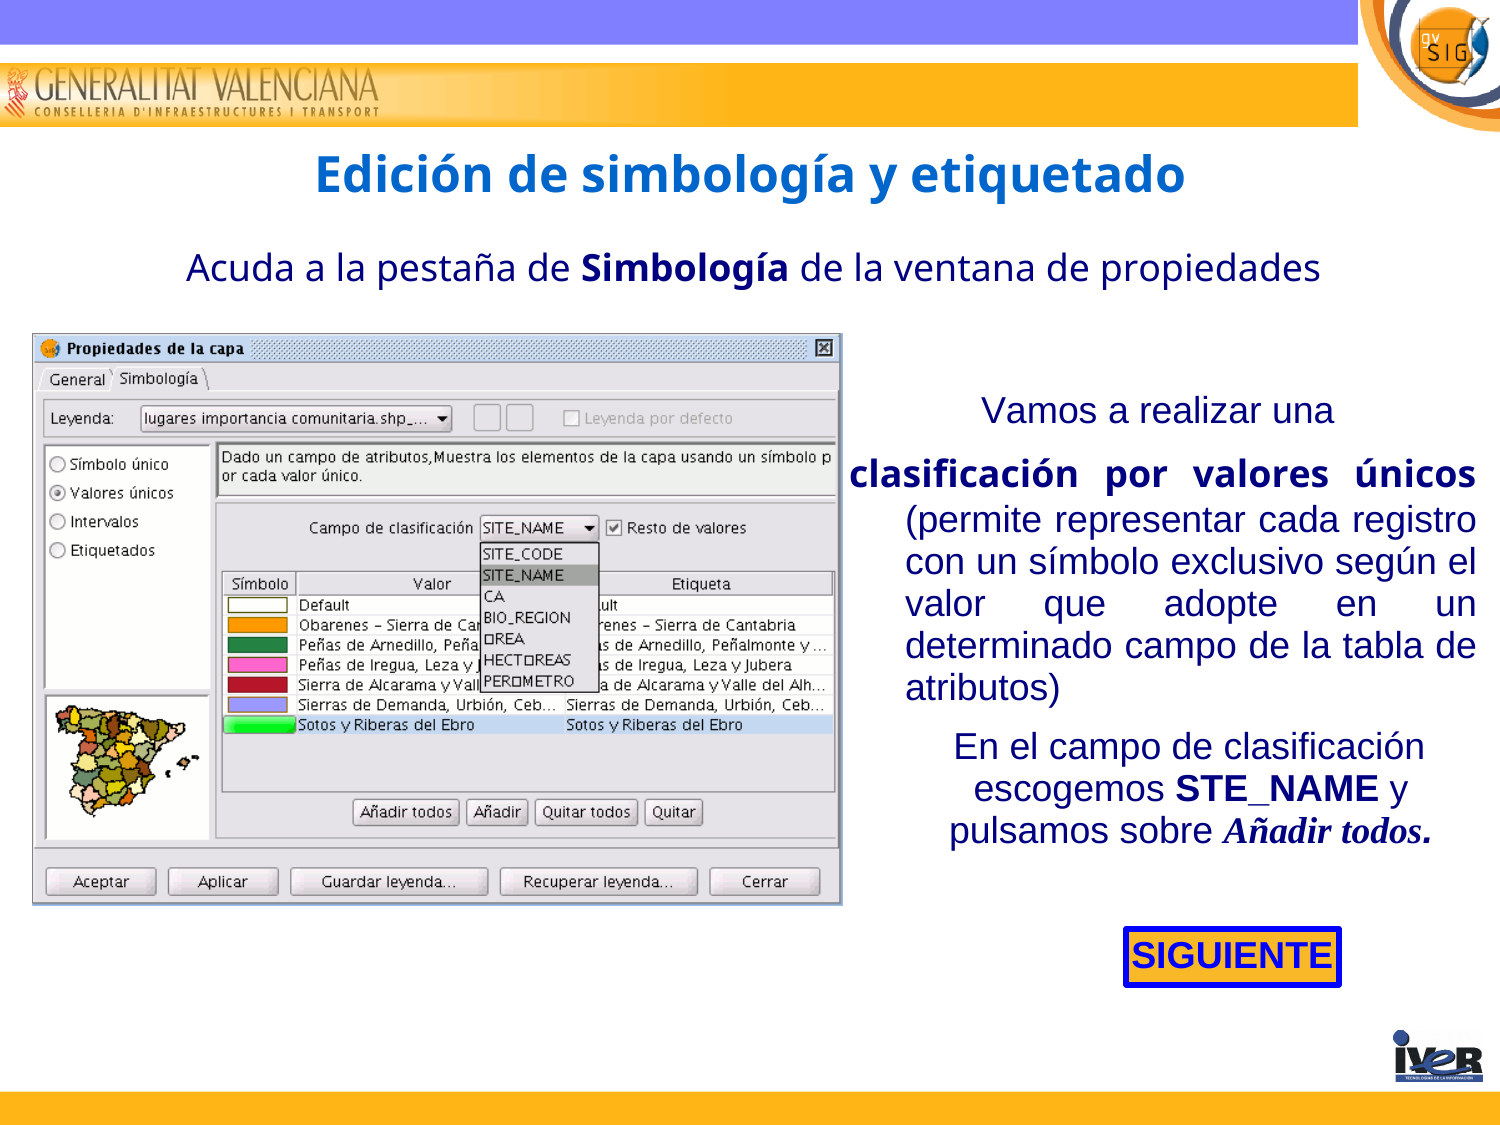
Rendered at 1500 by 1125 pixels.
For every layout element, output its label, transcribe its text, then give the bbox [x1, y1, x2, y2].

picture [32, 333, 843, 907]
title Edición de simbología y etiquetado [110, 100, 1391, 245]
list Vamos a realizar una clasificación por valores únicos (permite representar cada registro con un símbolo exclusivo según el valor que adopte en un determinado campo de la tabla de atributos) En el campo de clasificación escogemos STE_NAME y pulsamos sobre Añadir todos. [849, 389, 1478, 964]
picture [1358, 0, 1500, 133]
text_box SIGUIENTE [1126, 928, 1339, 985]
picture [1393, 1030, 1483, 1082]
text_box Acuda a la pestaña de Simbología de la ventana de propiedades [117, 241, 1380, 297]
text_box [20, 952, 1469, 1013]
